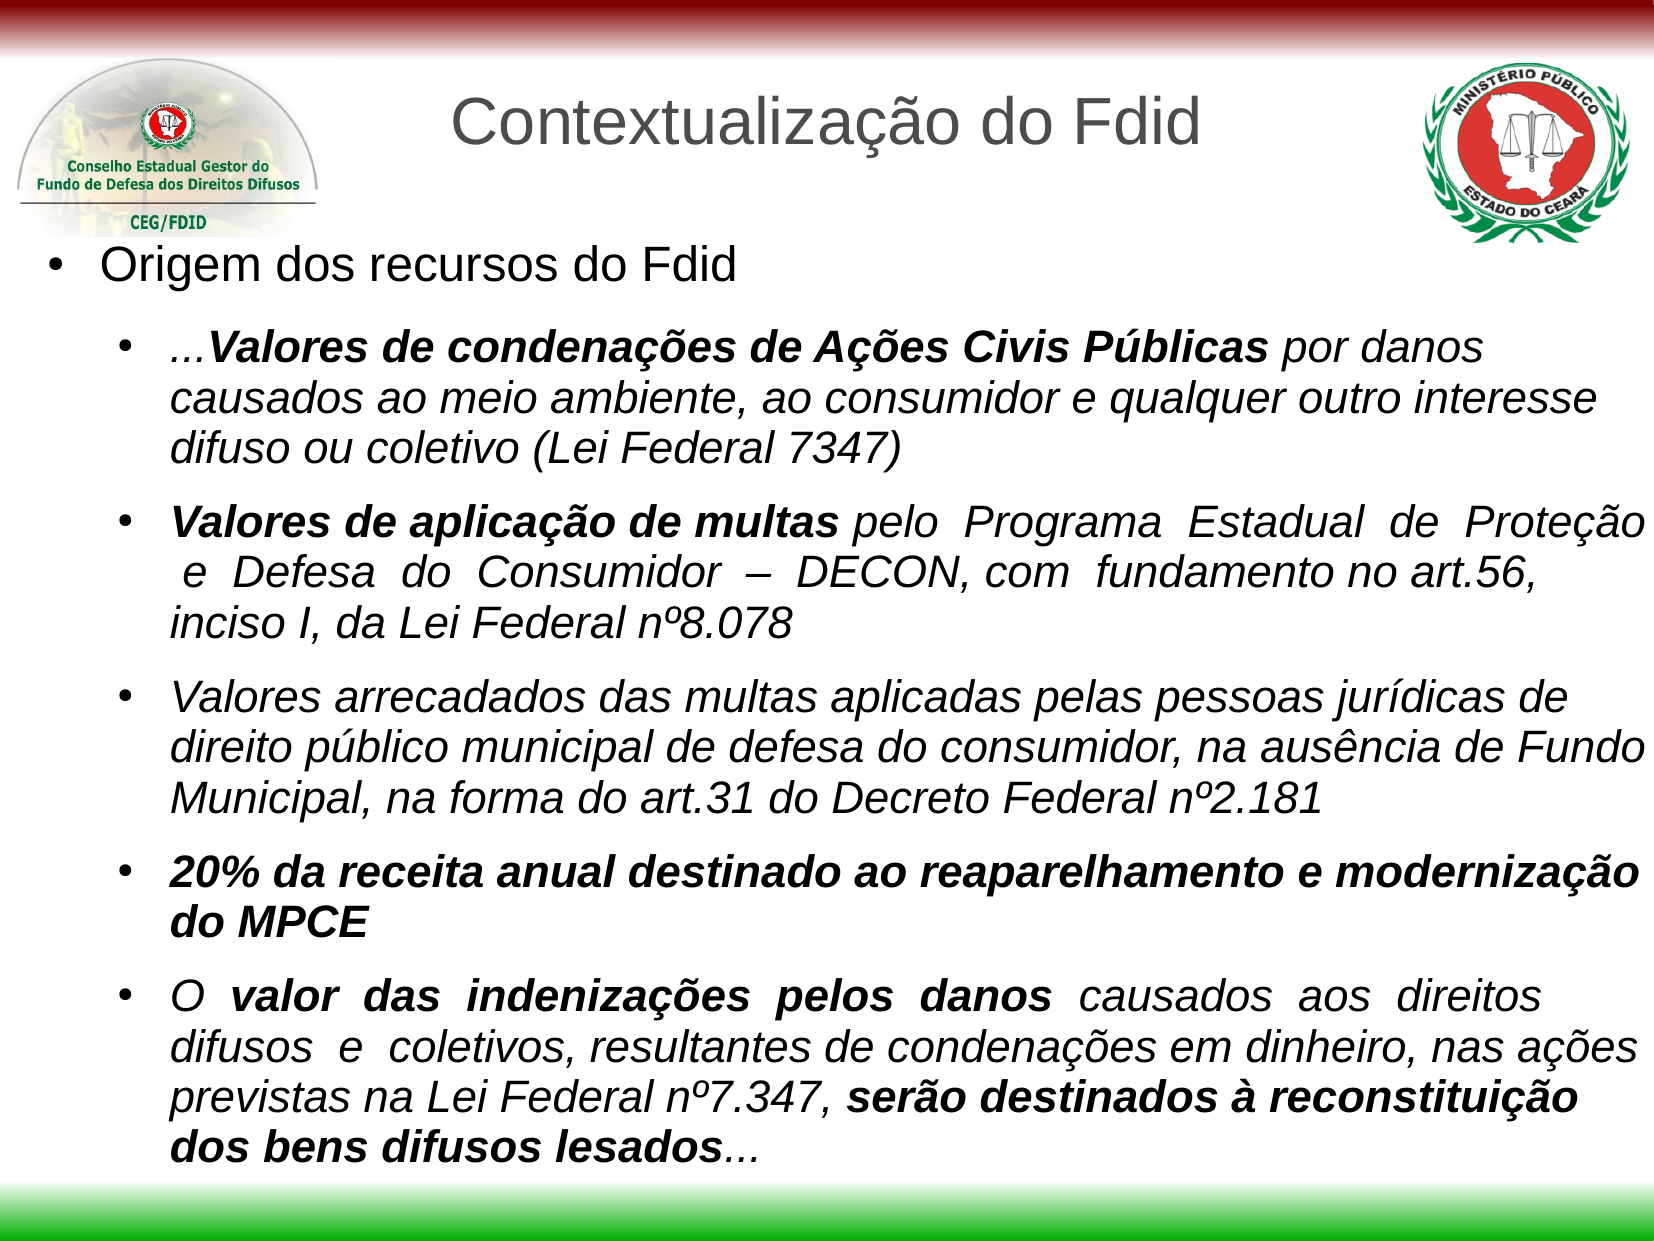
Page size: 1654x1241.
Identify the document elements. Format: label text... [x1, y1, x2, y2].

title Contextualização do Fdid [0, 47, 1654, 195]
picture [1423, 63, 1630, 243]
list Origem dos recursos do Fdid ...Valores de condenações de Ações Civis Públicas por danos causados ao meio ambiente, ao consumidor e qualquer outro interesse difuso ou coletivo (Lei Federal 7347) Valores de aplicação de multas pelo Programa Estadual de Proteção e Defesa do Consumidor – DECON, com fundamento no art.56, inciso I, da Lei Federal nº8.078 Valores arrecadados das multas aplicadas pelas pessoas jurídicas de direito público municipal de defesa do consumidor, na ausência de Fundo Municipal, na forma do art.31 do Decreto Federal nº2.181 20% da receita anual destinado ao reaparelhamento e modernização do MPCE O valor das indenizações pelos danos causados aos direitos difusos e coletivos, resultantes de condenações em dinheiro, nas ações previstas na Lei Federal nº7.347, serão destinados à reconstituição dos bens difusos lesados... [29, 237, 1654, 1182]
picture [5, 58, 331, 237]
